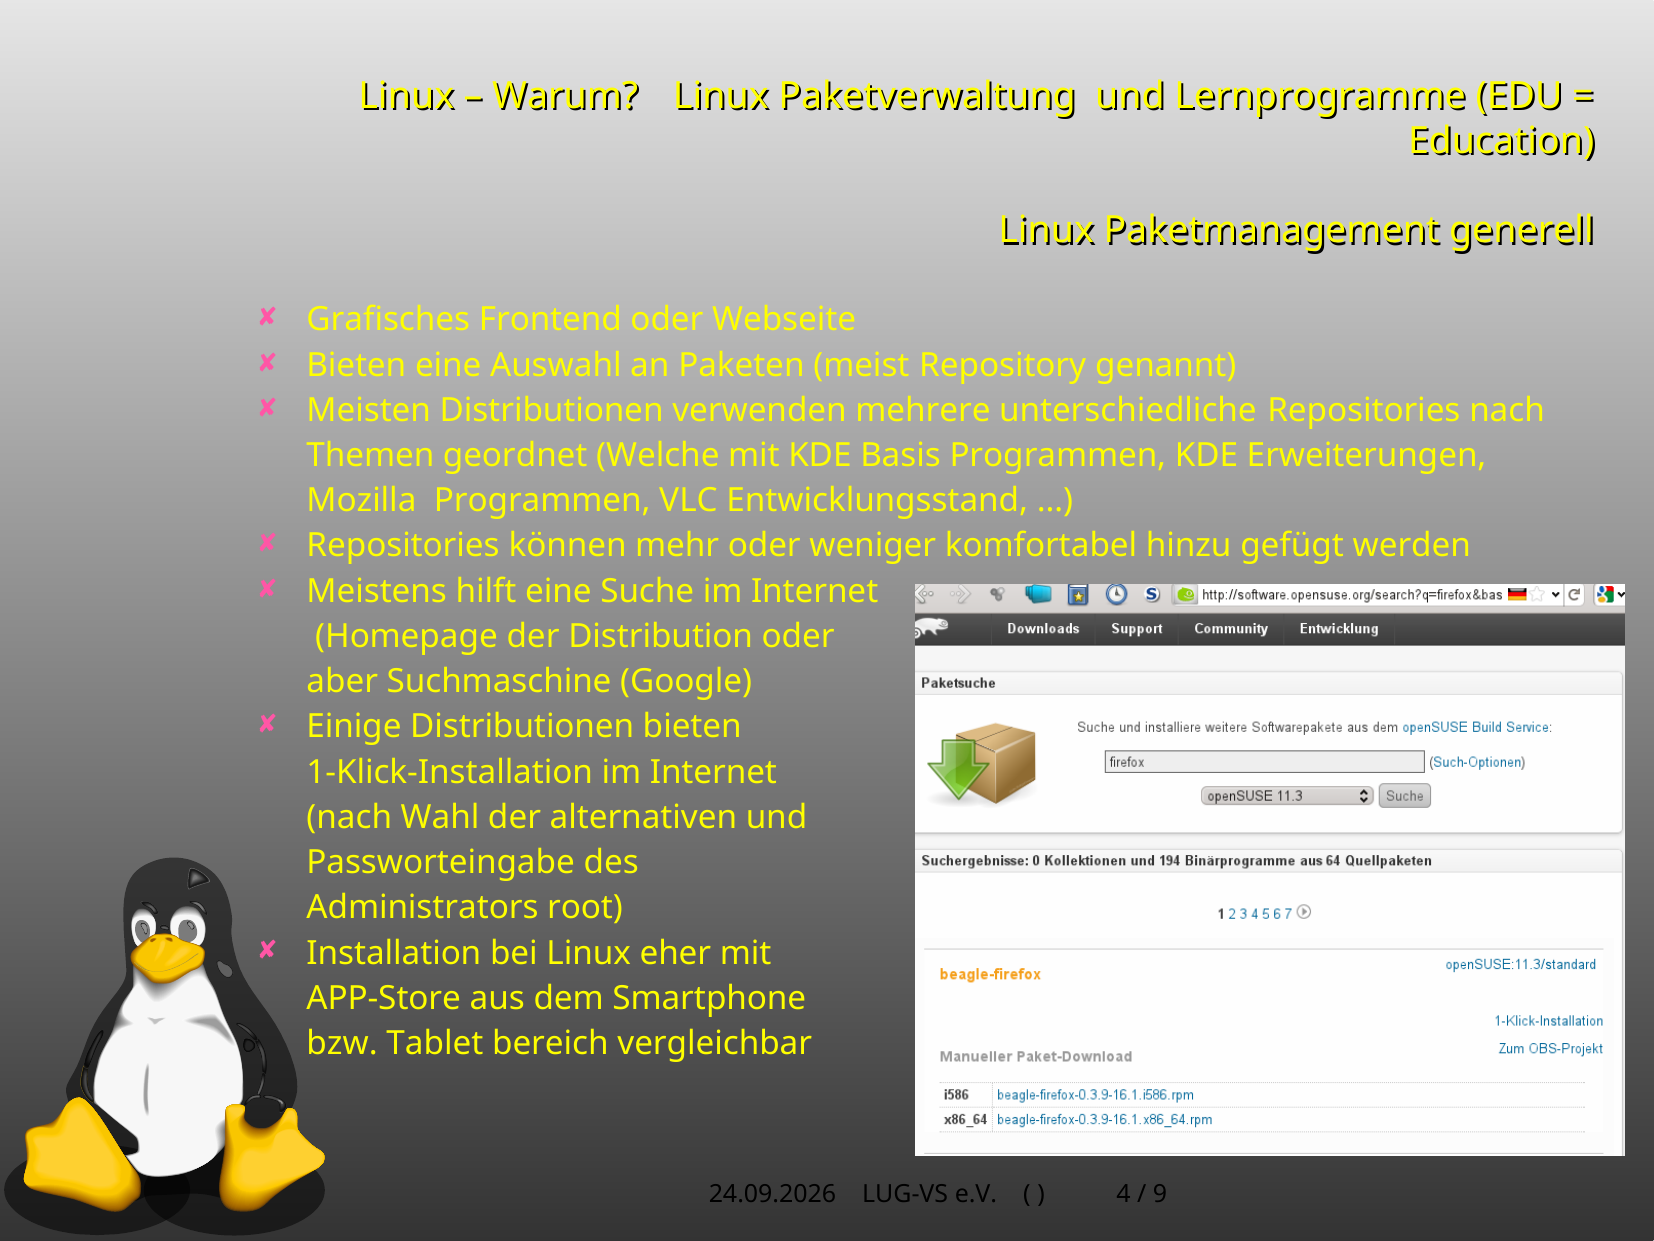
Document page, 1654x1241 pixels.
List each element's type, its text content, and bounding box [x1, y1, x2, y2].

picture [915, 584, 1625, 1156]
list Grafisches Frontend oder Webseite Bieten eine Auswahl an Paketen (meist Repository genannt) Meisten Distributionen verwenden mehrere unterschiedliche Repositories nach Themen geordnet (Welche mit KDE Basis Programmen, KDE Erweiterungen, Mozilla Programmen, VLC Entwicklungsstand, …) Repositories können mehr oder weniger komfortabel hinzu gefügt werden Meistens hilft eine Suche im Internet (Homepage der Distribution oder aber Suchmaschine (Google) Einige Distributionen bieten 1-Klick-Installation im Internet (nach Wahl der alternativen und Passworteingabe des Administrators root) Installation bei Linux eher mit APP-Store aus dem Smartphone bzw. Tablet bereich vergleichbar [259, 295, 1595, 1114]
title Linux – Warum? Linux Paketverwaltung und Lernprogramme (EDU = Education) Linux Paketmanagement generell [167, 58, 1595, 266]
